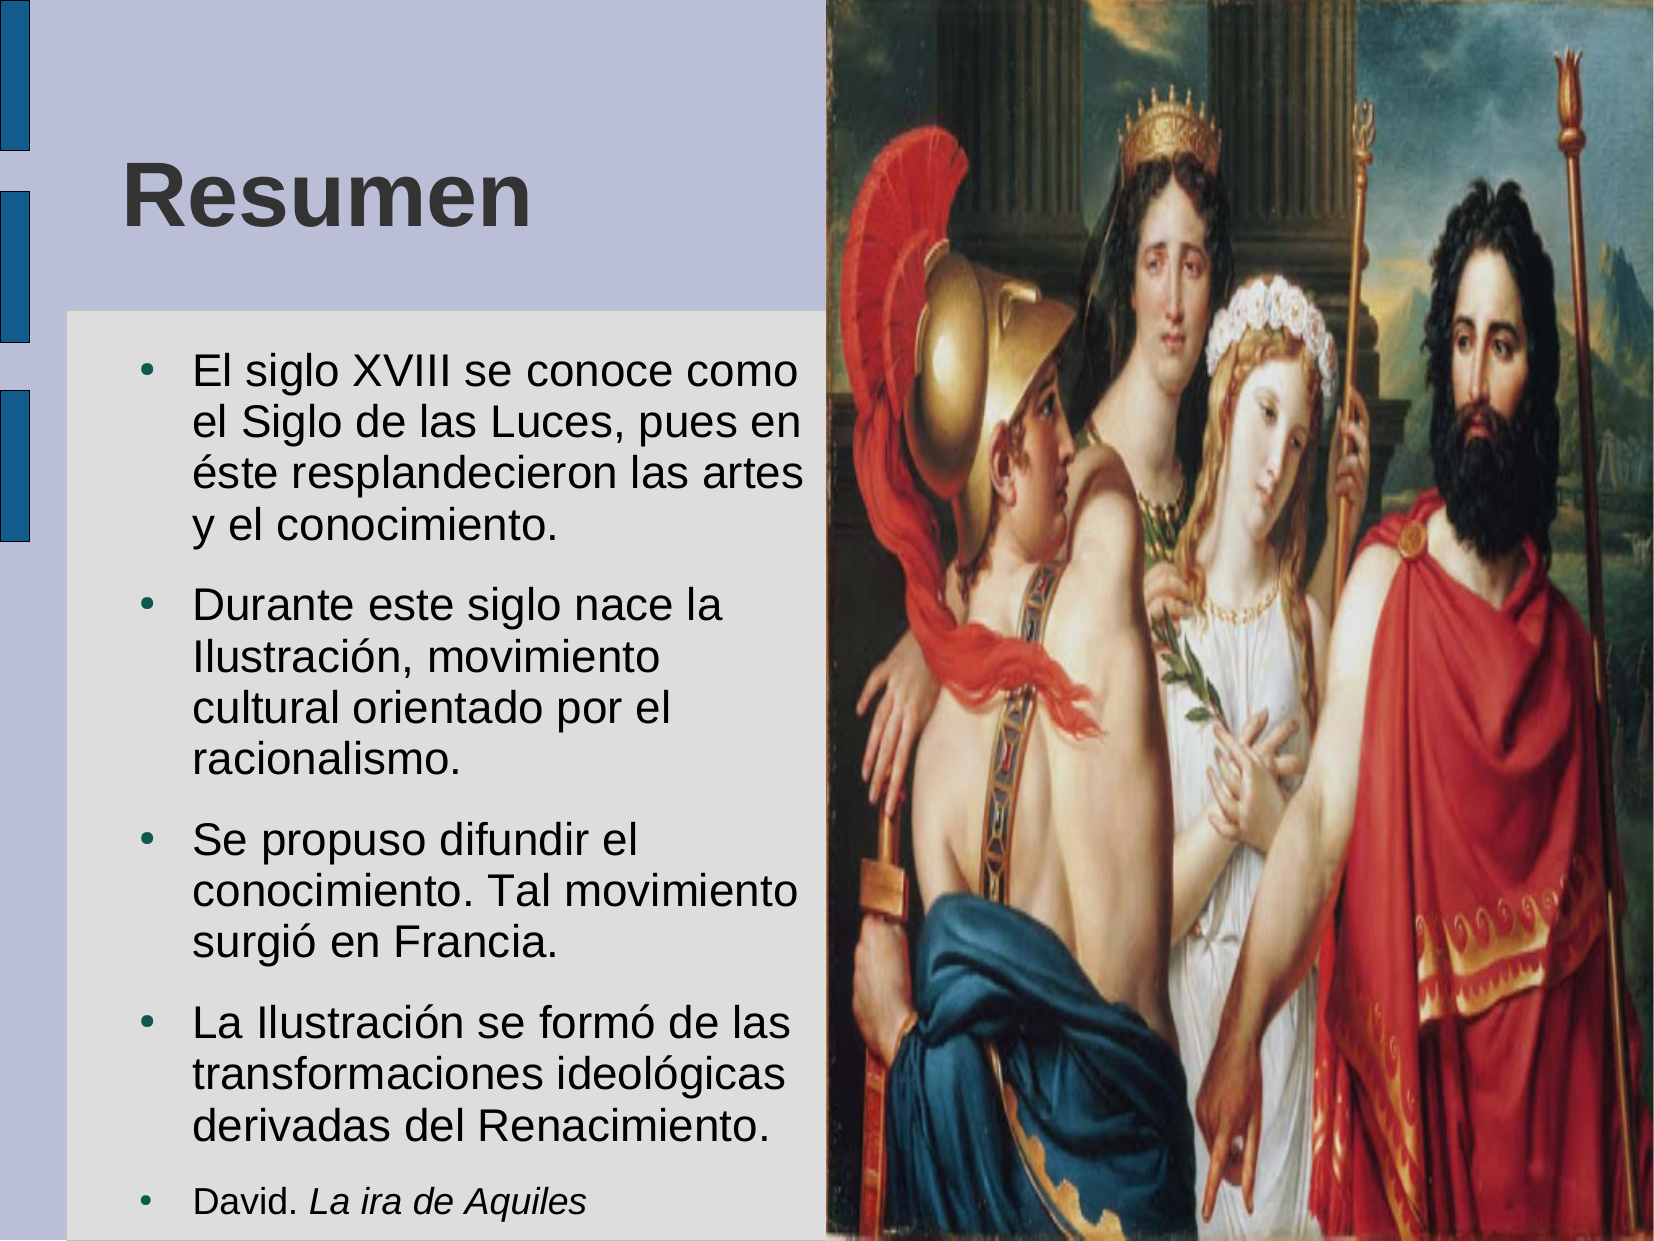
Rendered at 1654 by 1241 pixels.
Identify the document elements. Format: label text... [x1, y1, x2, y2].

title Resumen [121, 98, 826, 291]
list El siglo XVIII se conoce como el Siglo de las Luces, pues en éste resplandecieron las artes y el conocimiento. Durante este siglo nace la Ilustración, movimiento cultural orientado por el racionalismo. Se propuso difundir el conocimiento. Tal movimiento surgió en Francia. La Ilustración se formó de las transformaciones ideológicas derivadas del Renacimiento. David. La ira de Aquiles [121, 344, 811, 1223]
picture [826, 0, 1654, 1241]
